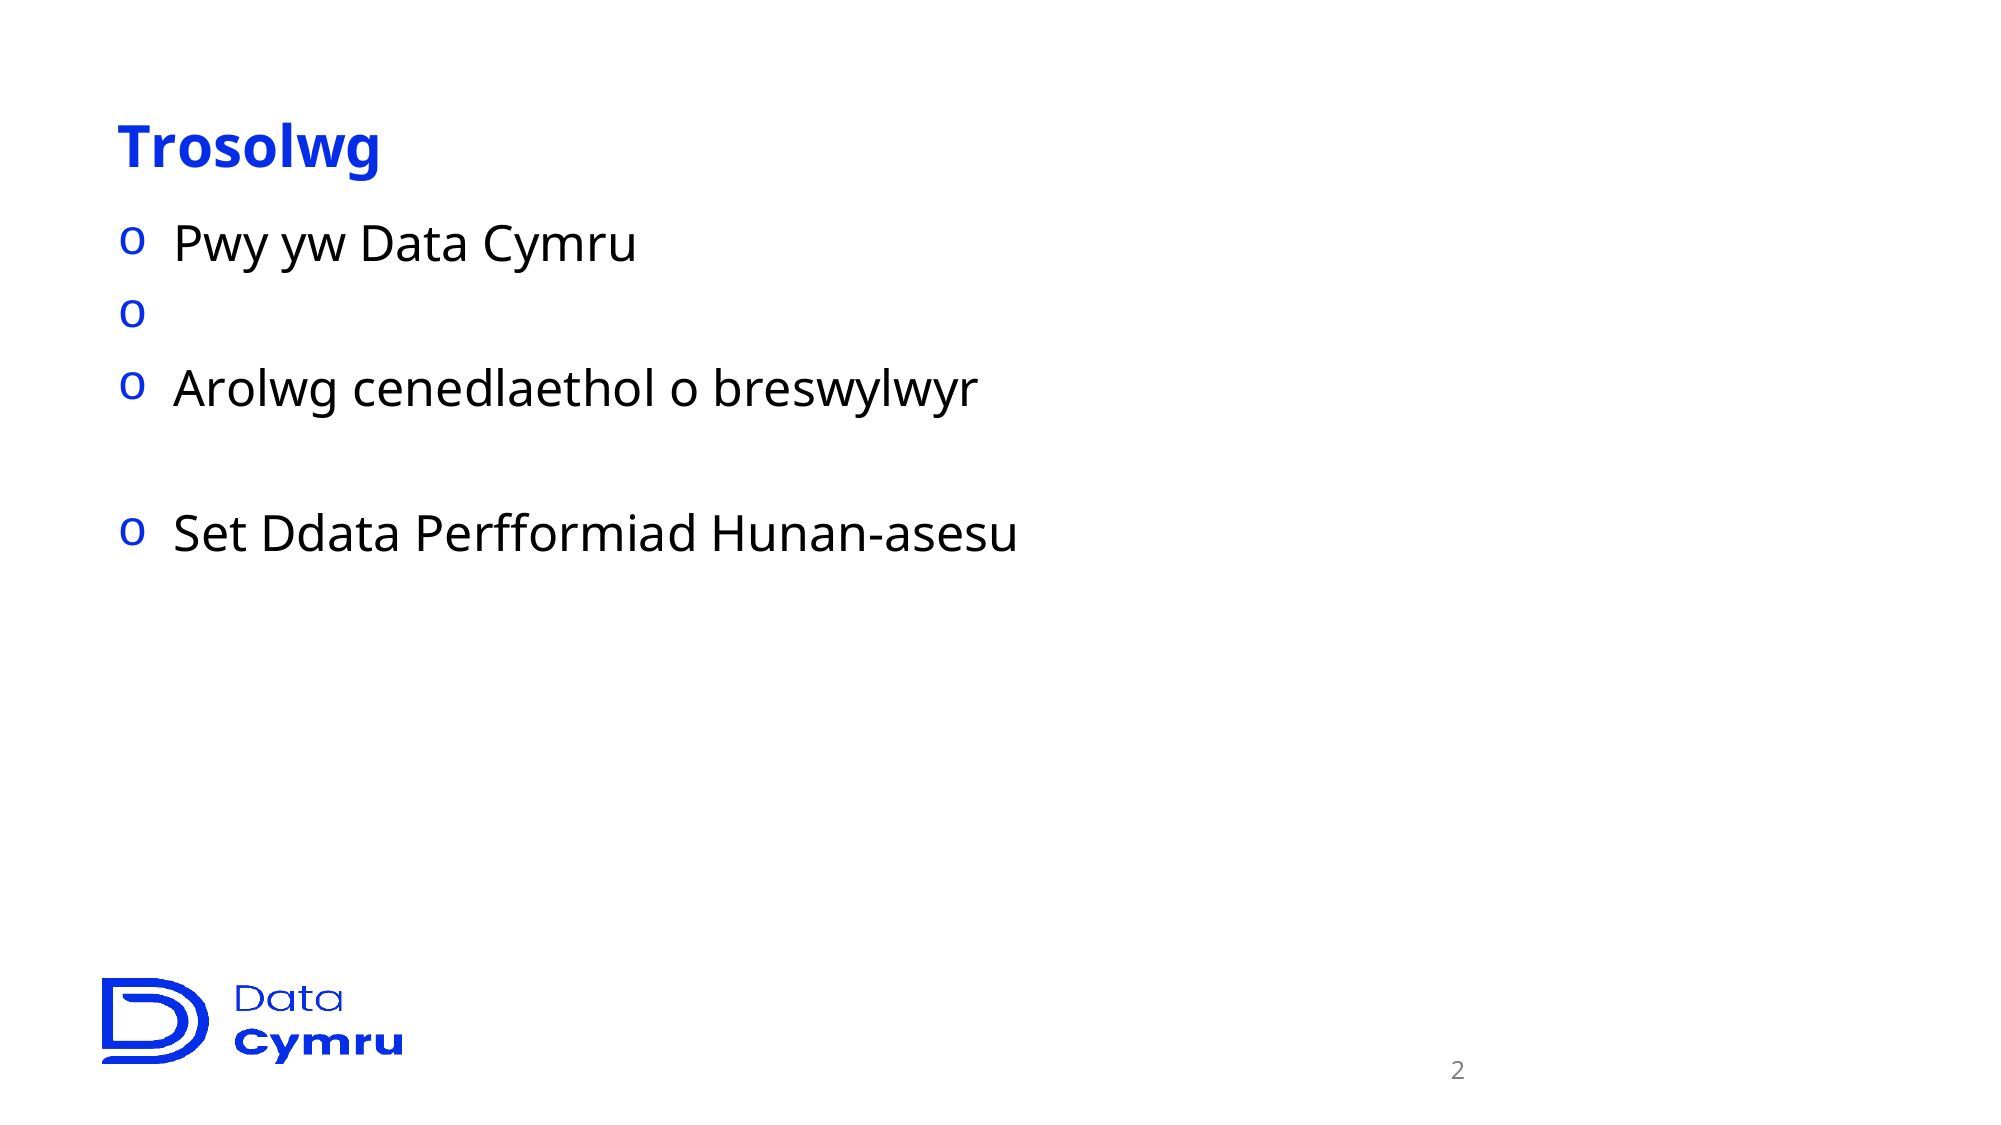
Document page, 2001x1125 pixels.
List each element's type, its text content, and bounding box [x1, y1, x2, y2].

title Trosolwg [101, 101, 1900, 228]
text_box 2 [1435, 1046, 1903, 1083]
list Pwy yw Data Cymru Arolwg cenedlaethol o breswylwyr Set Ddata Perfformiad Hunan-asesu [102, 203, 1903, 941]
